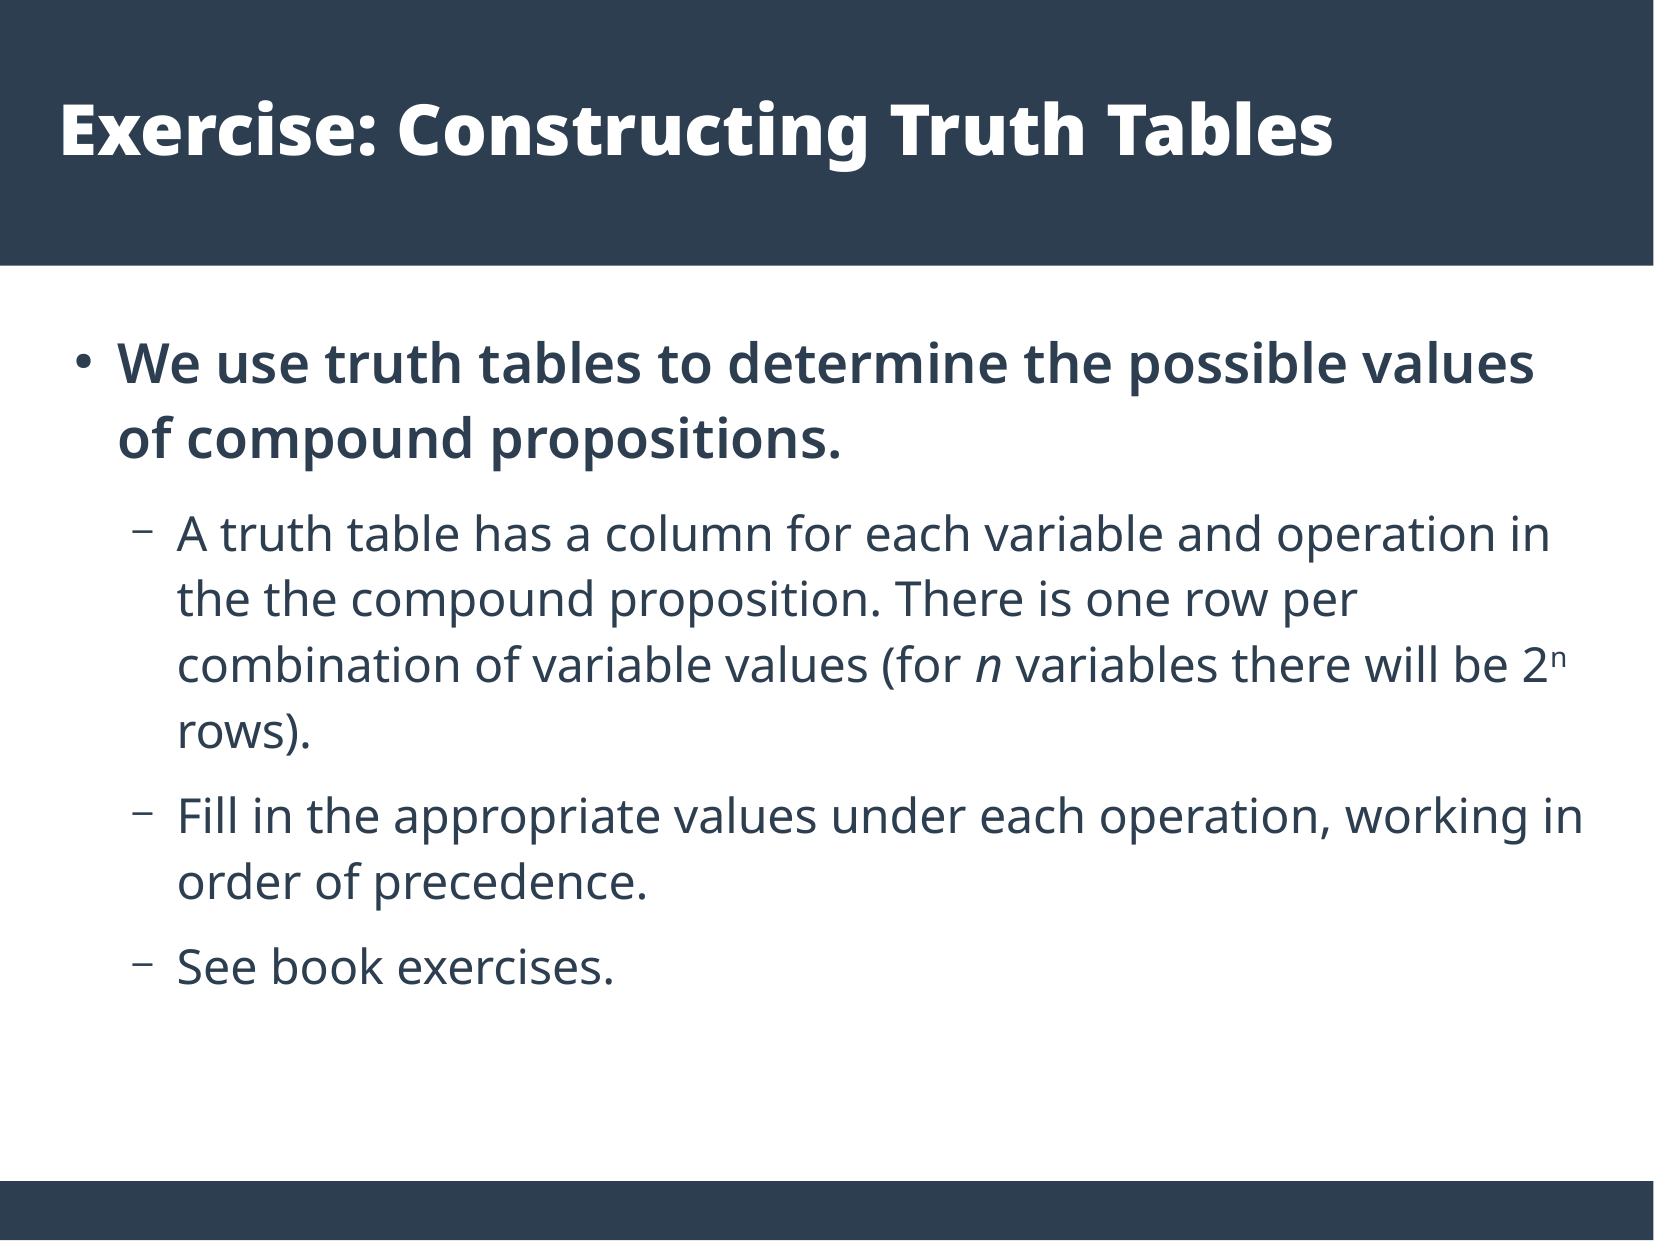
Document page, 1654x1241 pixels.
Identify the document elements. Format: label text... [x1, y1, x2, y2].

title Exercise: Constructing Truth Tables [59, 49, 1595, 207]
list We use truth tables to determine the possible values of compound propositions. A truth table has a column for each variable and operation in the the compound proposition. There is one row per combination of variable values (for n variables there will be 2n rows). Fill in the appropriate values under each operation, working in order of precedence. See book exercises. [59, 324, 1595, 1006]
